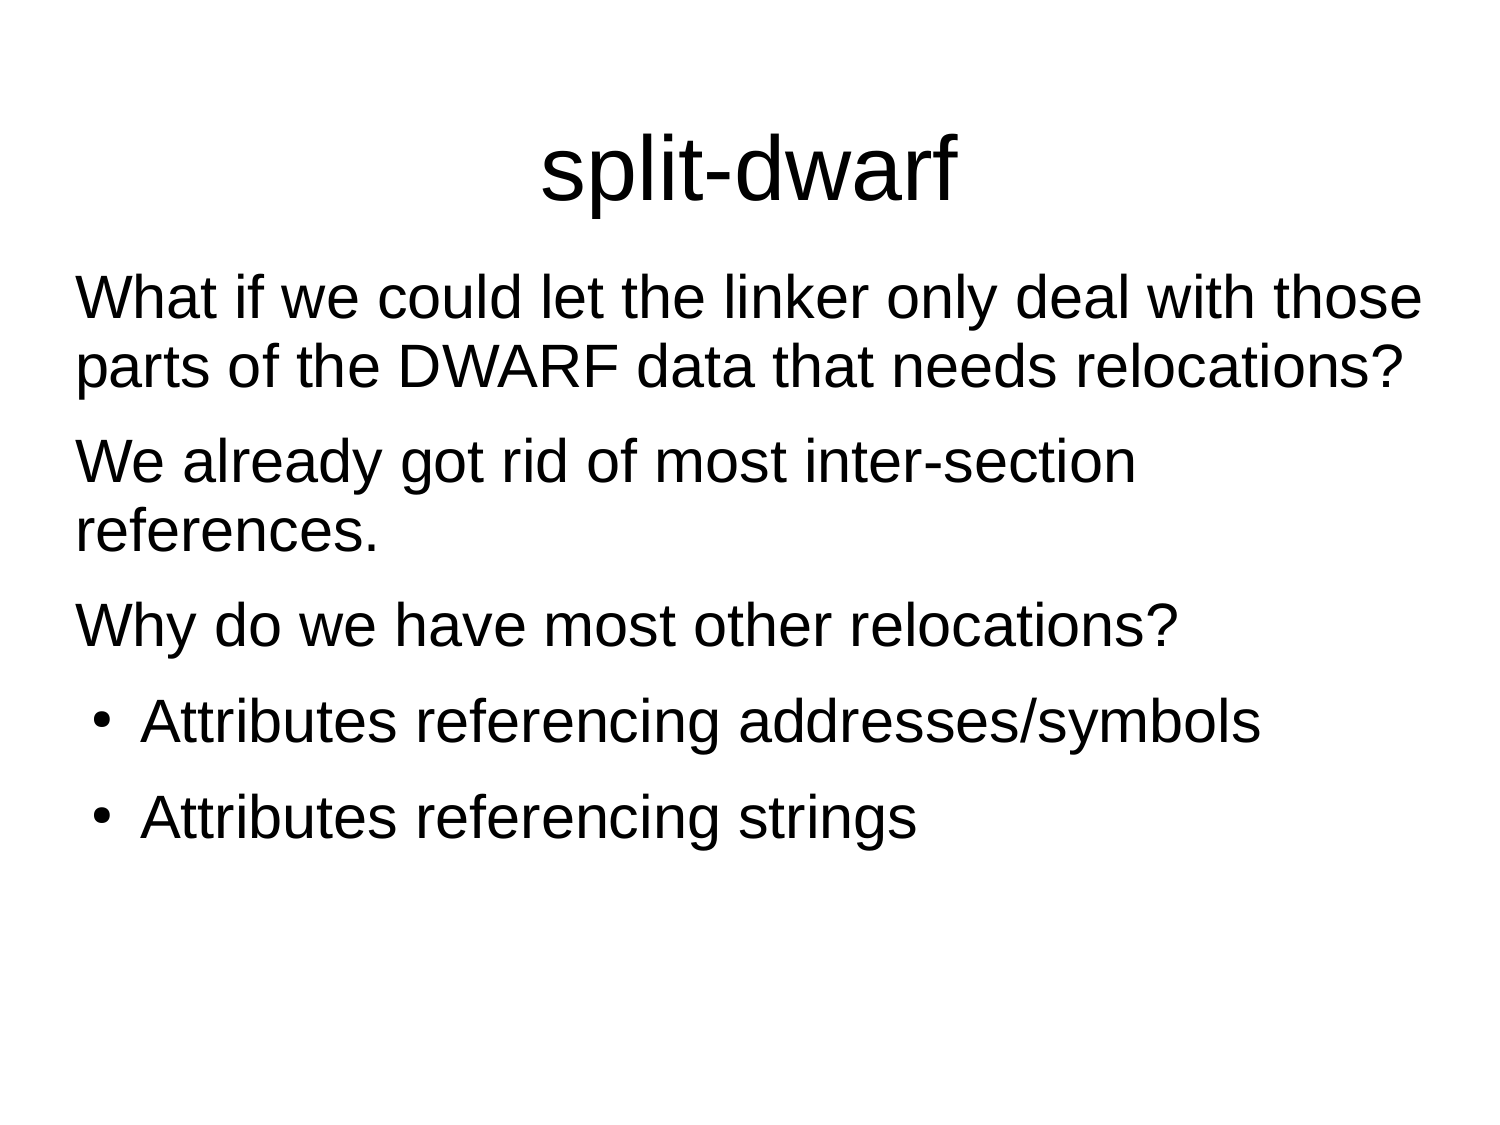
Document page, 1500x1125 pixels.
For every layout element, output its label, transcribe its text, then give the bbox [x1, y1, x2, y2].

title split-dwarf [103, 59, 1397, 263]
list What if we could let the linker only deal with those parts of the DWARF data that needs relocations? We already got rid of most inter-section references. Why do we have most other relocations? Attributes referencing addresses/symbols Attributes referencing strings [75, 263, 1425, 916]
